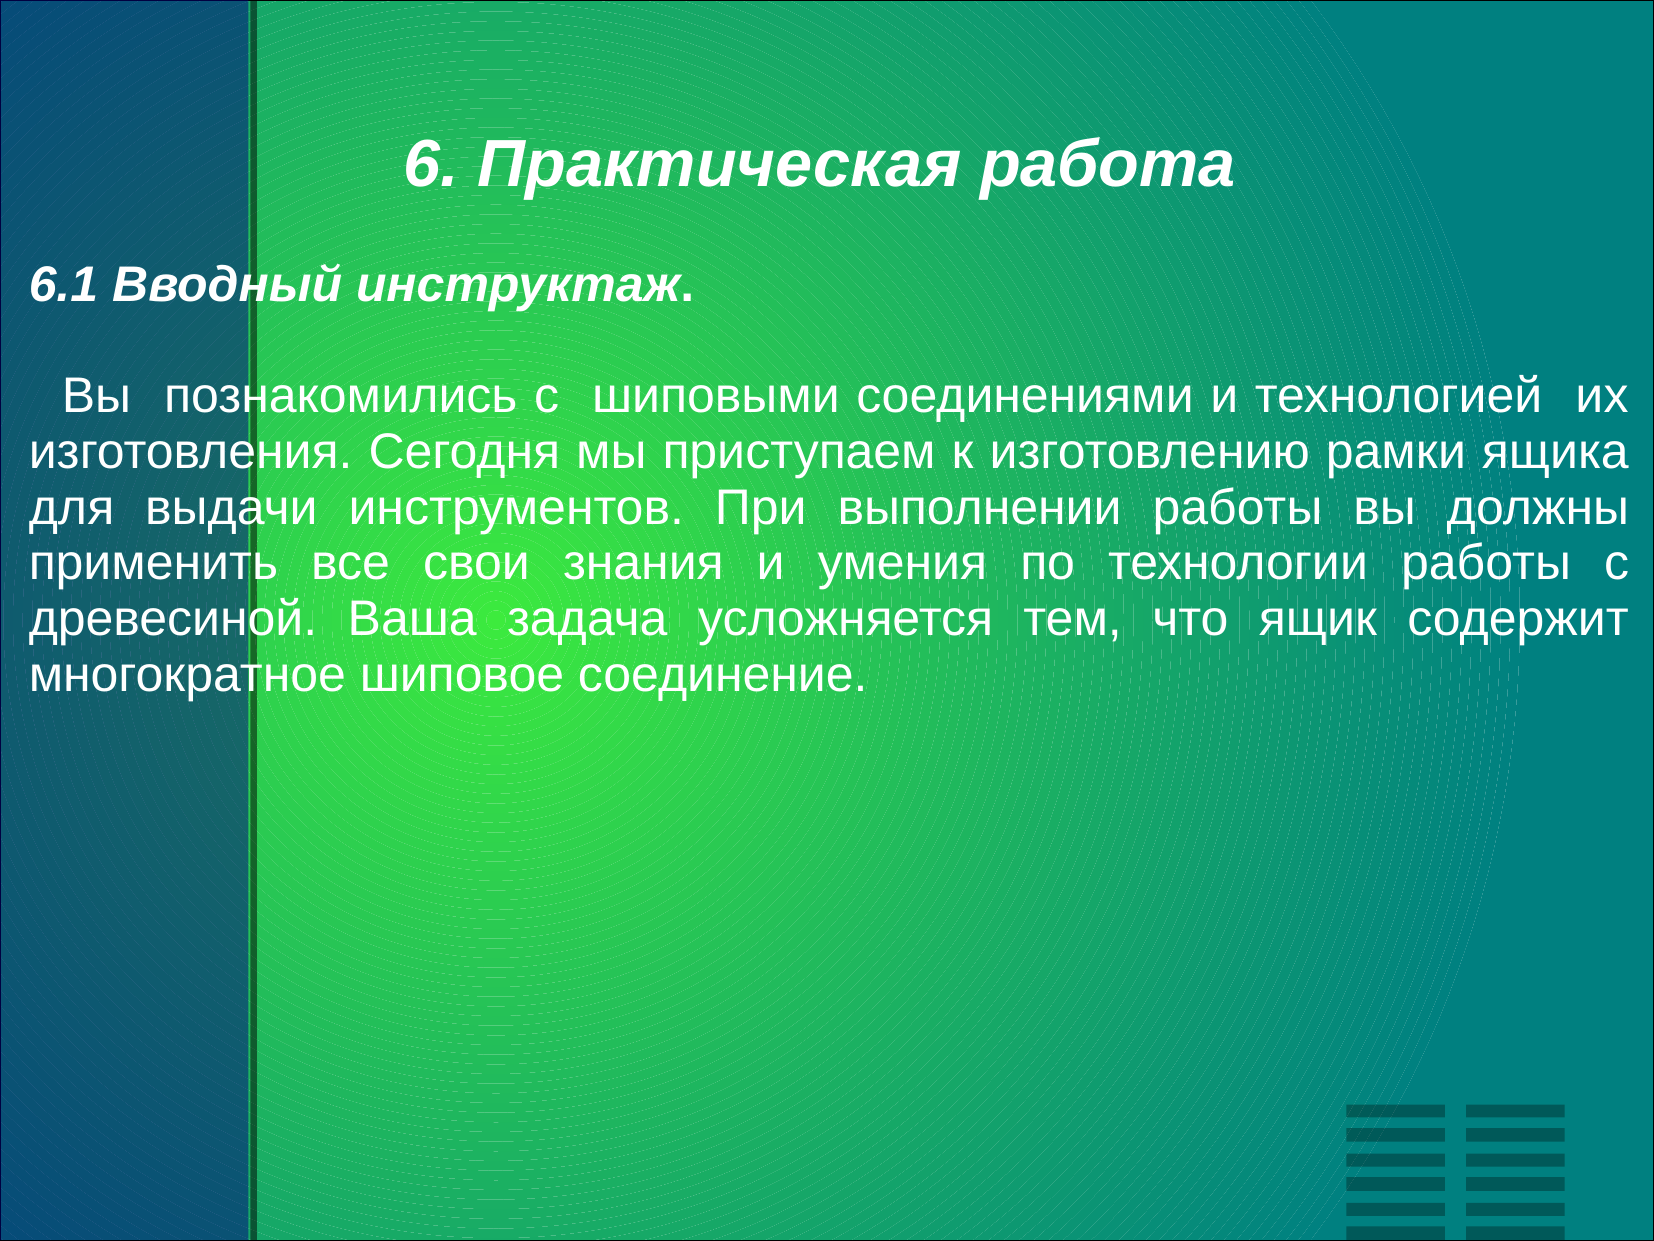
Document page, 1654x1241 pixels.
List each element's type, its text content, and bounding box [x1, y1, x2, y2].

text_box 6. Практическая работа 6.1 Вводный инструктаж. Вы познакомились с шиповыми соединениями и технологией их изготовления. Сегодня мы приступаем к изготовлению рамки ящика для выдачи инструментов. При выполнении работы вы должны применить все свои знания и умения по технологии работы с древесиной. Ваша задача усложняется тем, что ящик содержит многократное шиповое соединение. [13, 118, 1645, 985]
